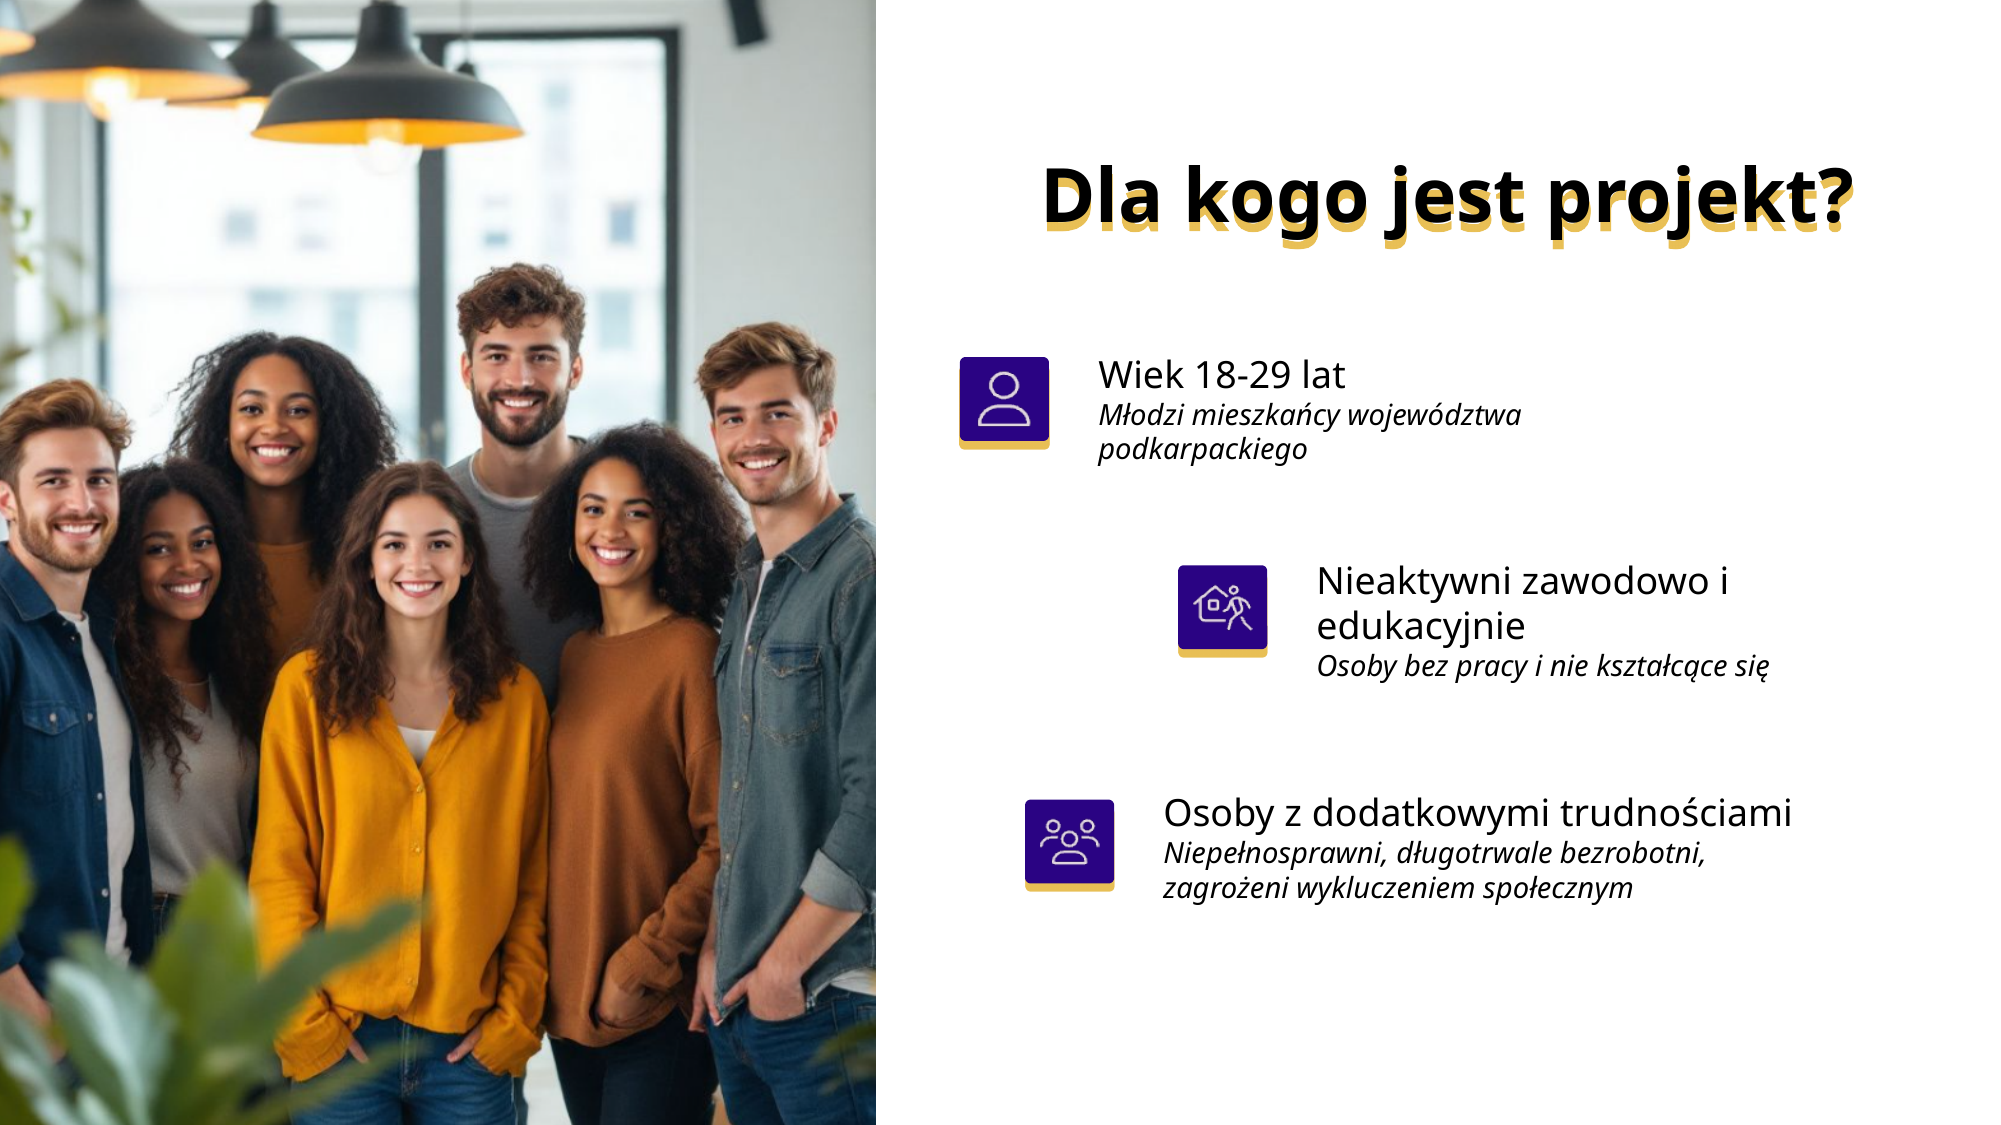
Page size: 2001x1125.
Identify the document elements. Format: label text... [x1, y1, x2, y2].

text_box Dla kogo jest projekt? [1025, 140, 1889, 247]
picture [1193, 572, 1253, 643]
text_box [1025, 799, 1115, 884]
text_box Nieaktywni zawodowo i edukacyjnie Osoby bez pracy i nie kształcące się [1301, 549, 1872, 692]
text_box Osoby z dodatkowymi trudnościami Niepełnosprawni, długotrwale bezrobotni, zagrożeni wykluczeniem społecznym [1148, 781, 1812, 914]
picture [974, 364, 1035, 434]
text_box [1178, 565, 1268, 650]
text_box Wiek 18-29 lat Młodzi mieszkańcy województwa podkarpackiego [1083, 343, 1547, 475]
picture [1040, 806, 1100, 877]
text_box [959, 357, 1049, 441]
picture [0, 0, 876, 1125]
